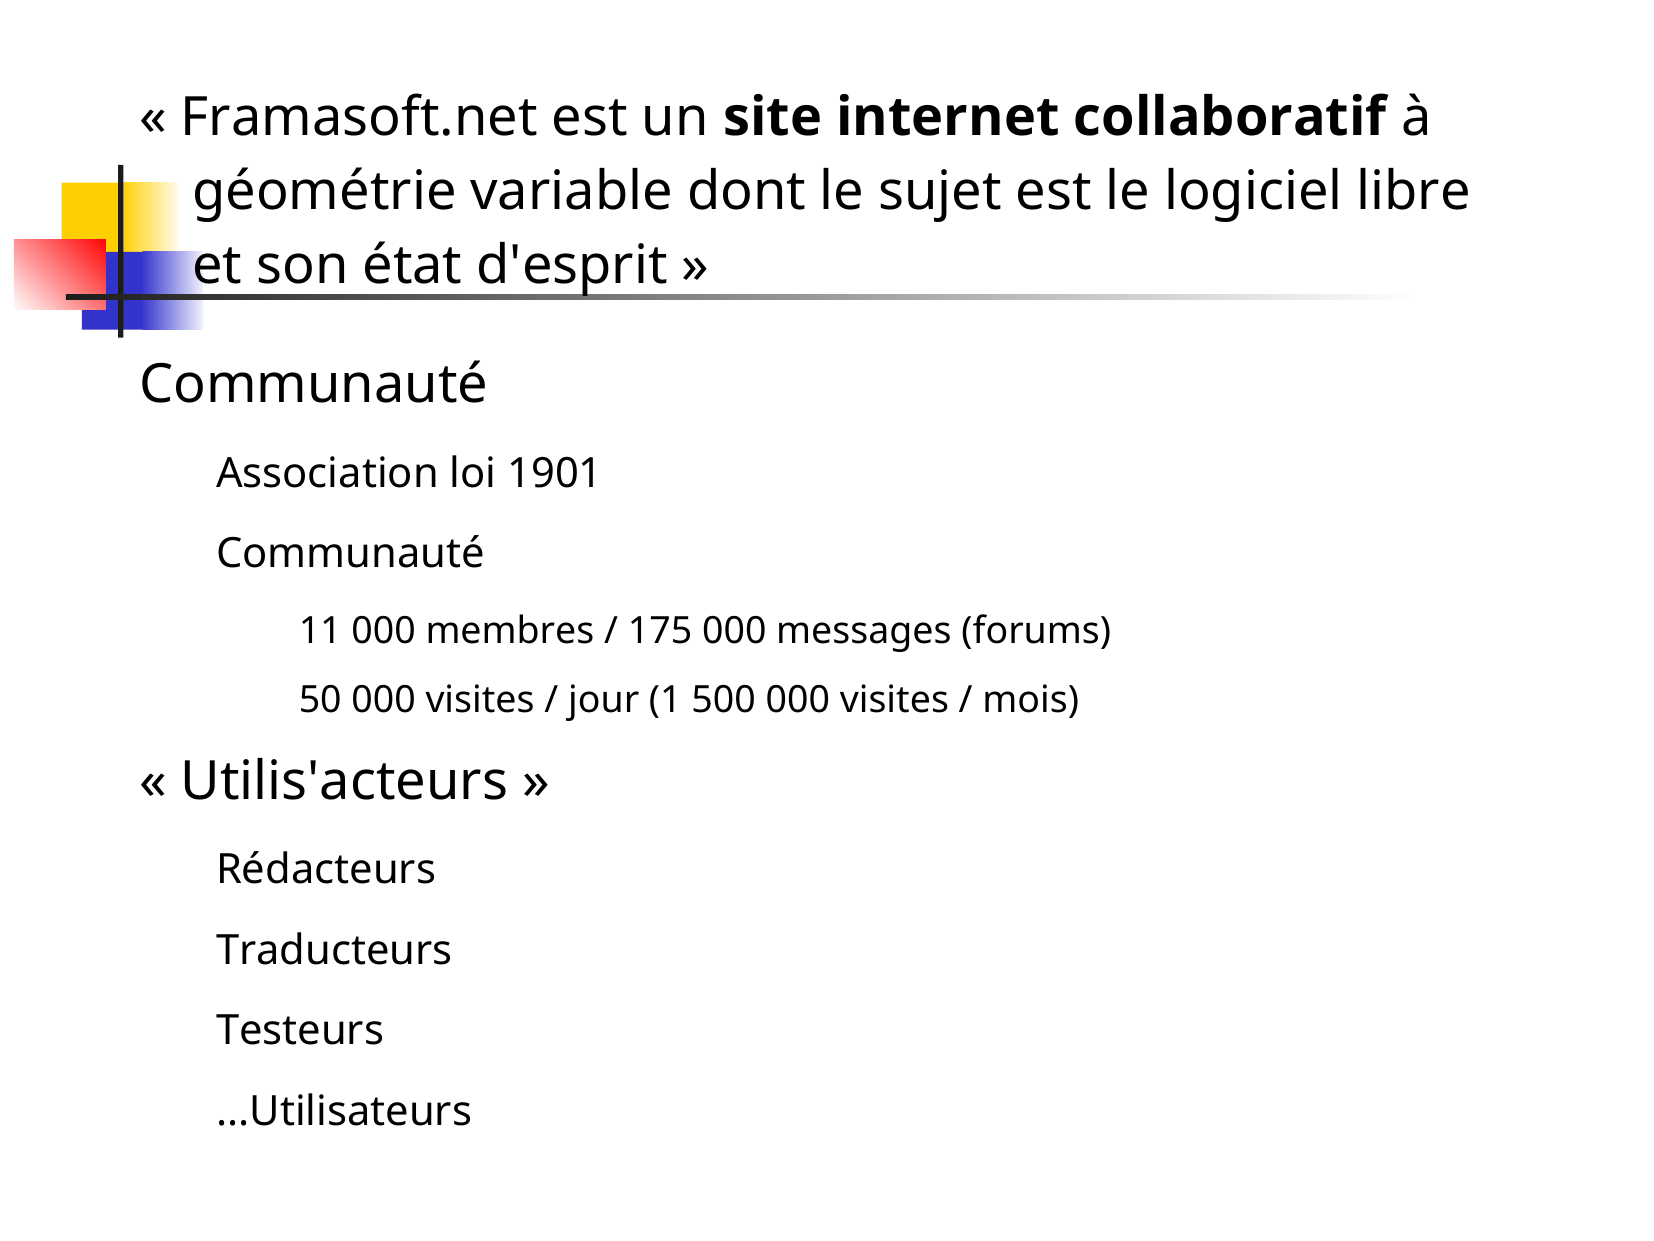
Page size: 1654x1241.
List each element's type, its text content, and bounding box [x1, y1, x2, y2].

title « Framasoft.net est un site internet collaboratif à géométrie variable dont le sujet est le logiciel libre et son état d'esprit » [121, 85, 1534, 293]
list Communauté Association loi 1901 Communauté 11 000 membres / 175 000 messages (forums) 50 000 visites / jour (1 500 000 visites / mois) « Utilis'acteurs » Rédacteurs Traducteurs Testeurs ...Utilisateurs [121, 344, 1534, 1127]
